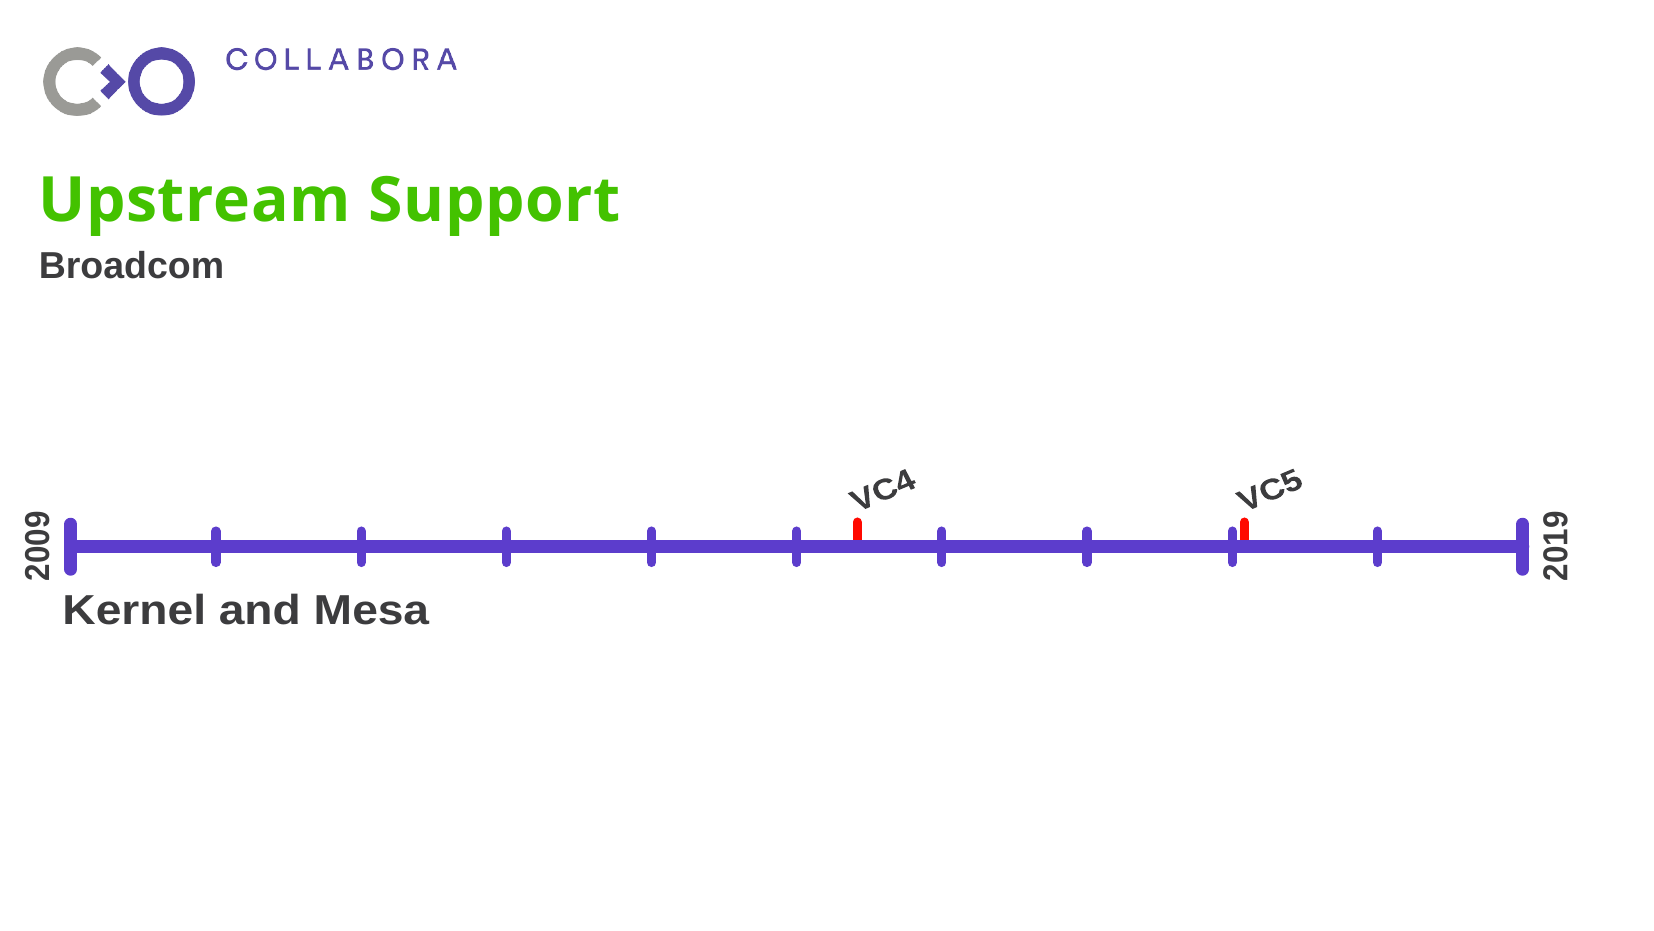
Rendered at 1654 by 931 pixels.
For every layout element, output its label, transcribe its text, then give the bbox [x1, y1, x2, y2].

title Upstream Support [38, 159, 1614, 216]
text_box Broadcom [38, 240, 1612, 290]
picture [43, 47, 457, 116]
picture [3, 322, 1654, 660]
